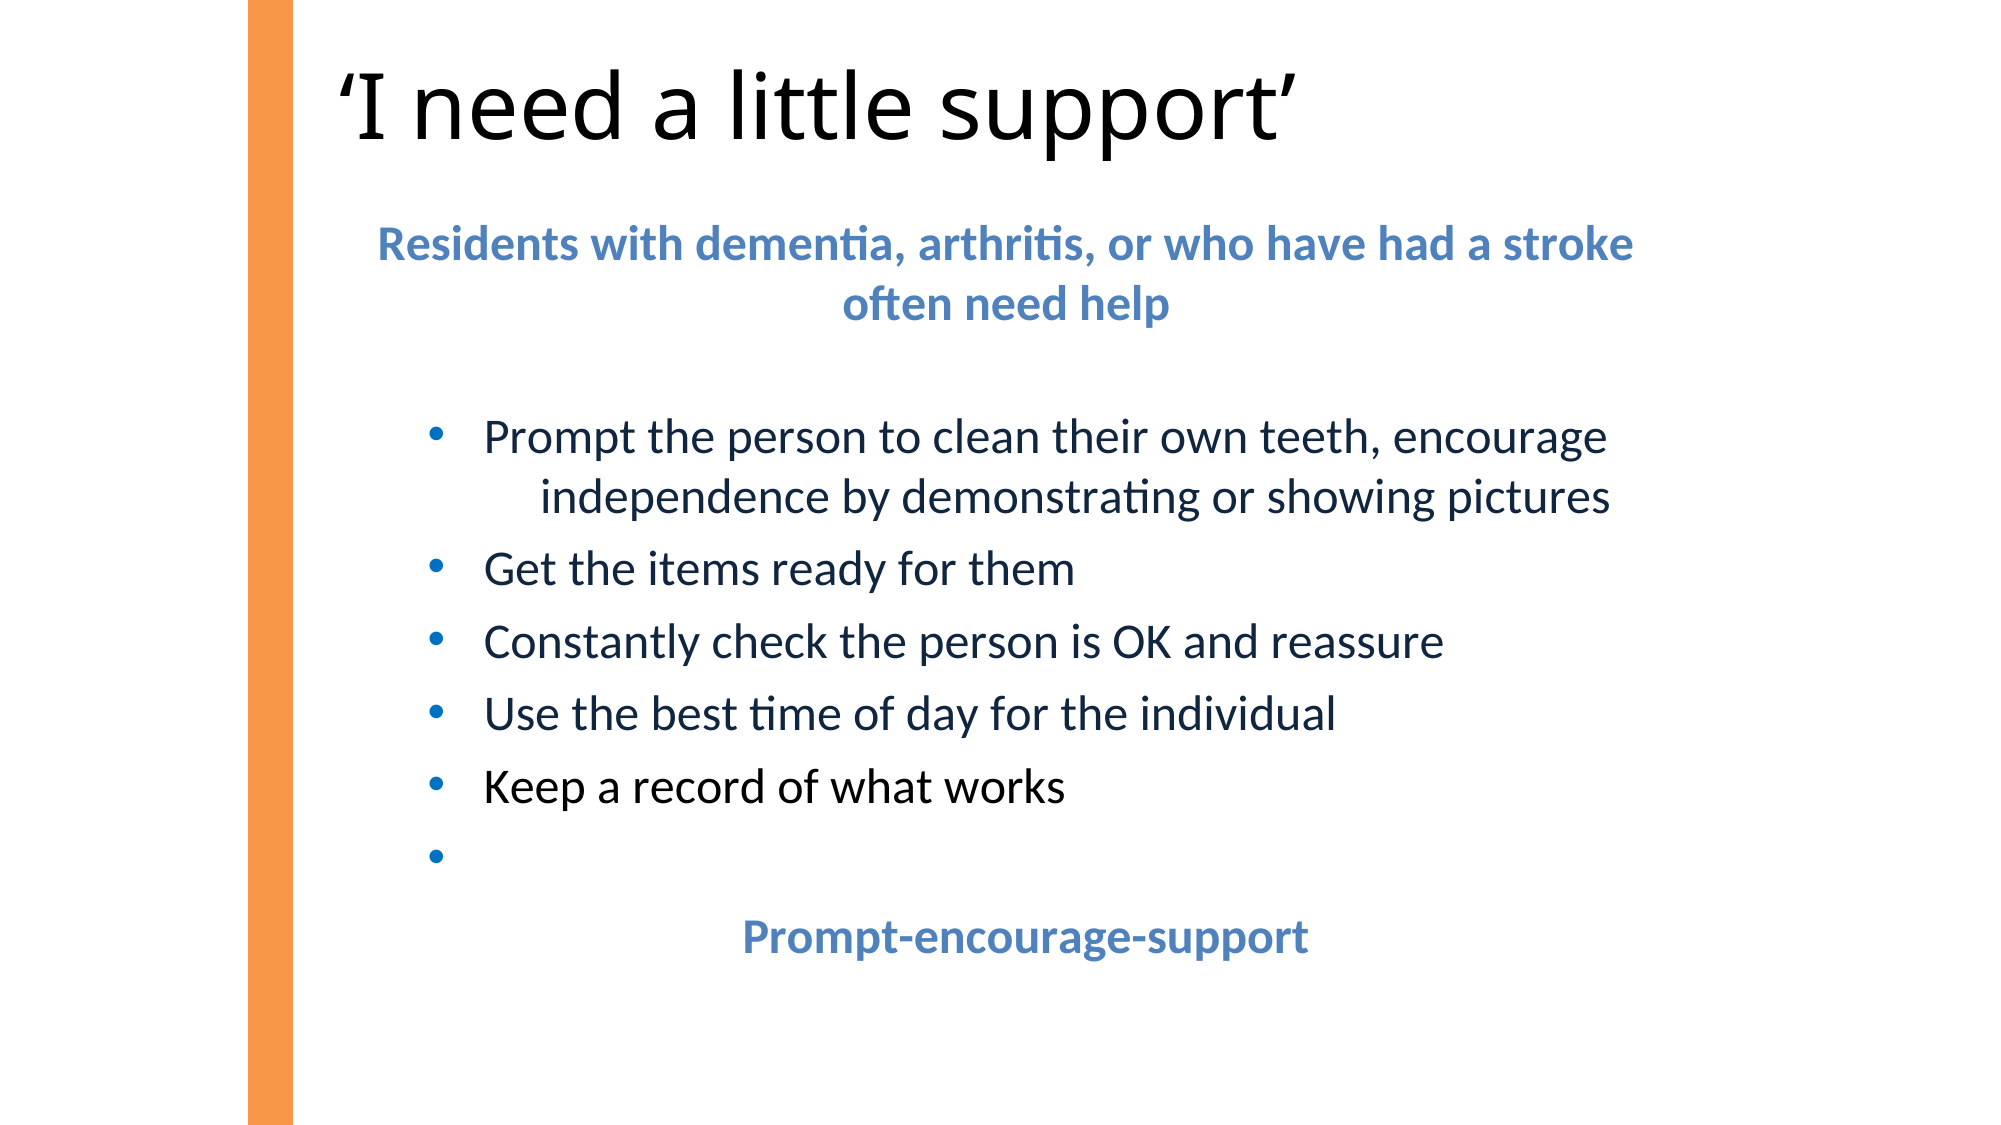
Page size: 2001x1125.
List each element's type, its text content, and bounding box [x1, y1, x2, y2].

text_box Residents with dementia, arthritis, or who have had a stroke often need help [354, 203, 1659, 340]
title ‘I need a little support’ [324, 15, 1675, 204]
text_box [250, 0, 291, 1125]
text_box Prompt-encourage-support [728, 896, 1325, 971]
text_box Prompt the person to clean their own teeth, encourage independence by demonstrating or showing pictures Get the items ready for them Constantly check the person is OK and reassure Use the best time of day for the individual Keep a record of what works [413, 396, 1643, 893]
